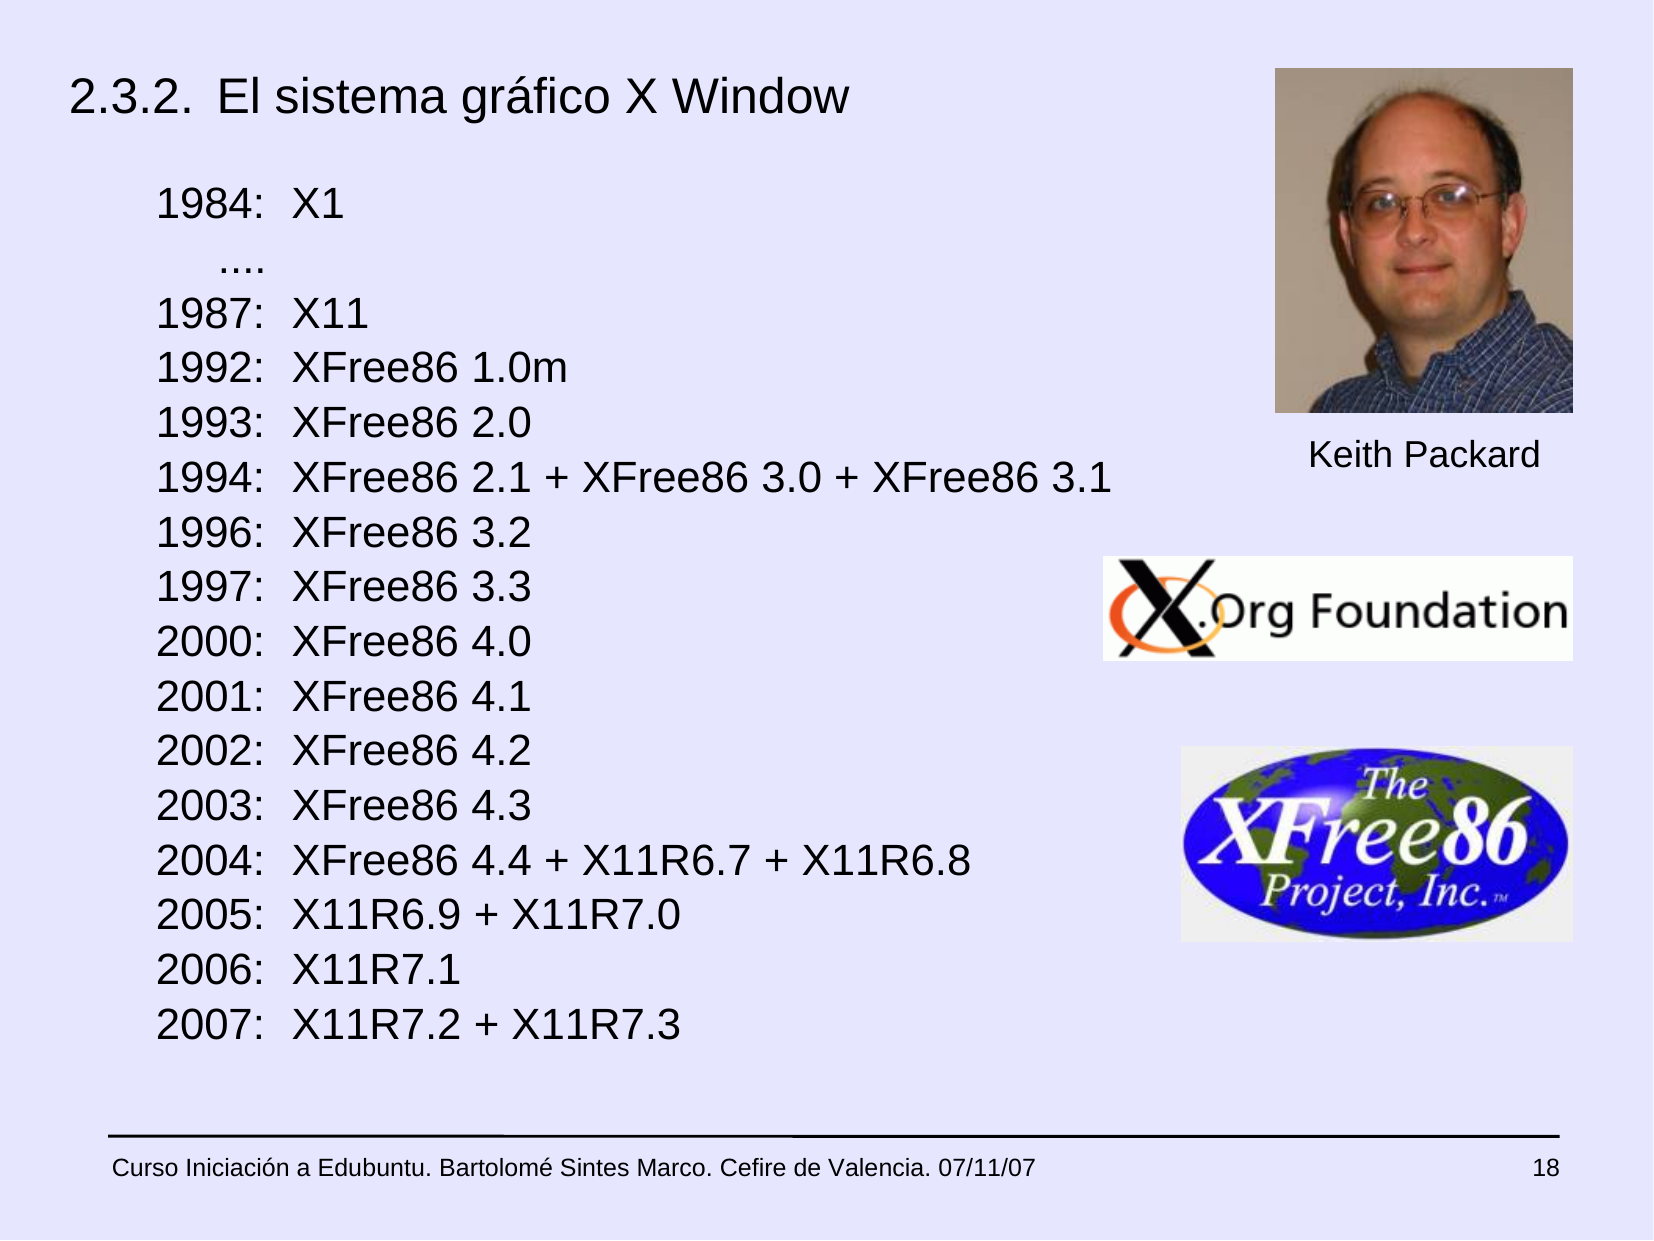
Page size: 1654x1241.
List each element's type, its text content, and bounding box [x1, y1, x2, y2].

text_box 2.3.2. El sistema gráfico X Window 1984: X1 .... 1987: X11 1992: XFree86 1.0m 1993: XFree86 2.0 1994: XFree86 2.1 + XFree86 3.0 + XFree86 3.1 1996: XFree86 3.2 1997: XFree86 3.3 2000: XFree86 4.0 2001: XFree86 4.1 2002: XFree86 4.2 2003: XFree86 4.3 2004: XFree86 4.4 + X11R6.7 + X11R6.8 2005: X11R6.9 + X11R7.0 2006: X11R7.1 2007: X11R7.2 + X11R7.3 [69, 67, 1252, 1098]
picture [1103, 556, 1573, 661]
picture [1181, 746, 1573, 942]
picture [1275, 68, 1573, 413]
text_box Keith Packard [1286, 433, 1563, 488]
